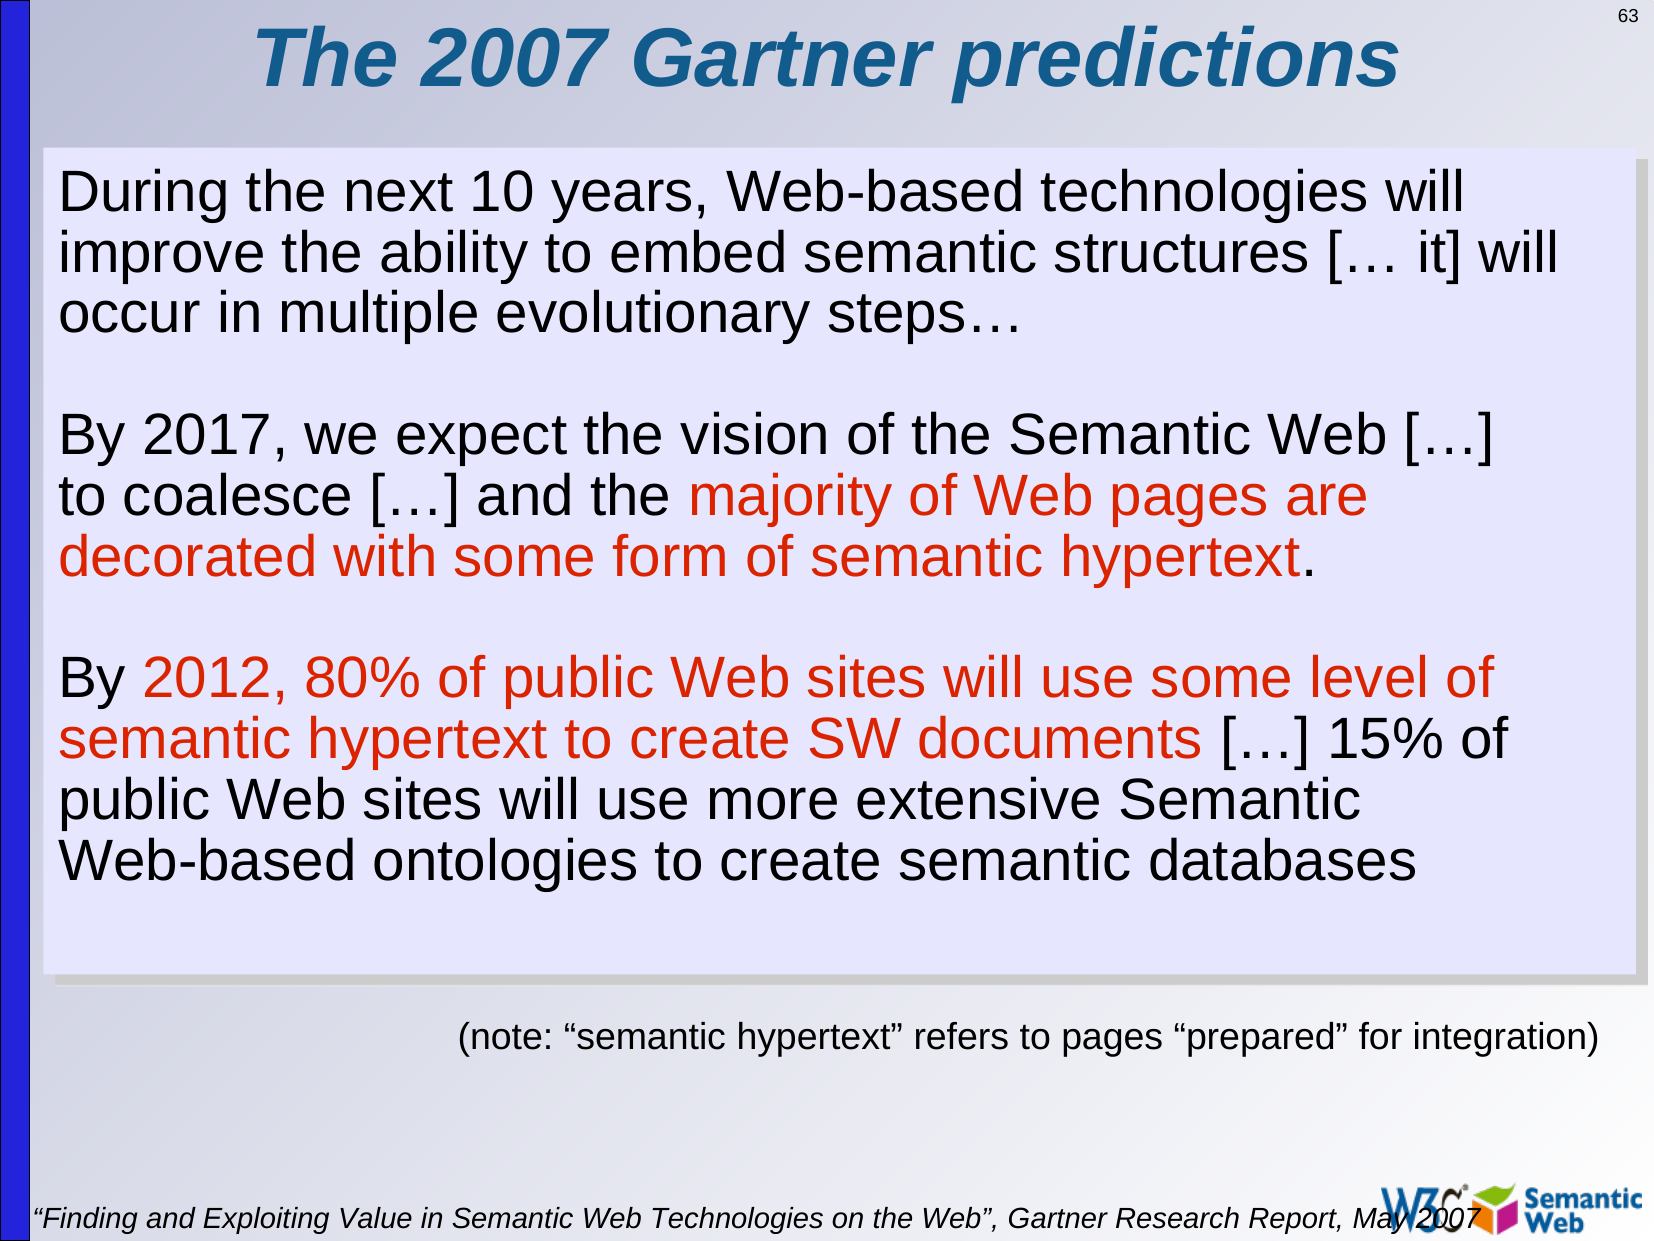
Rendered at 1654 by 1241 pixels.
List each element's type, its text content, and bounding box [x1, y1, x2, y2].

text_box (note: “semantic hypertext” refers to pages “prepared” for integration) [442, 1006, 1613, 1063]
text_box During the next 10 years, Web-based technologies will improve the ability to embed semantic structures [… it] will occur in multiple evolutionary steps… By 2017, we expect the vision of the Semantic Web […] to coalesce […] and the majority of Web pages are decorated with some form of semantic hypertext. By 2012, 80% of public Web sites will use some level of semantic hypertext to create SW documents […] 15% of public Web sites will use more extensive Semantic Web-based ontologies to create semantic databases [43, 147, 1636, 975]
text_box “Finding and Exploiting Value in Semantic Web Technologies on the Web”, Gartner Research Report, May 2007 [17, 1192, 1608, 1241]
picture [1381, 1181, 1642, 1235]
title The 2007 Gartner predictions [0, 0, 1654, 119]
